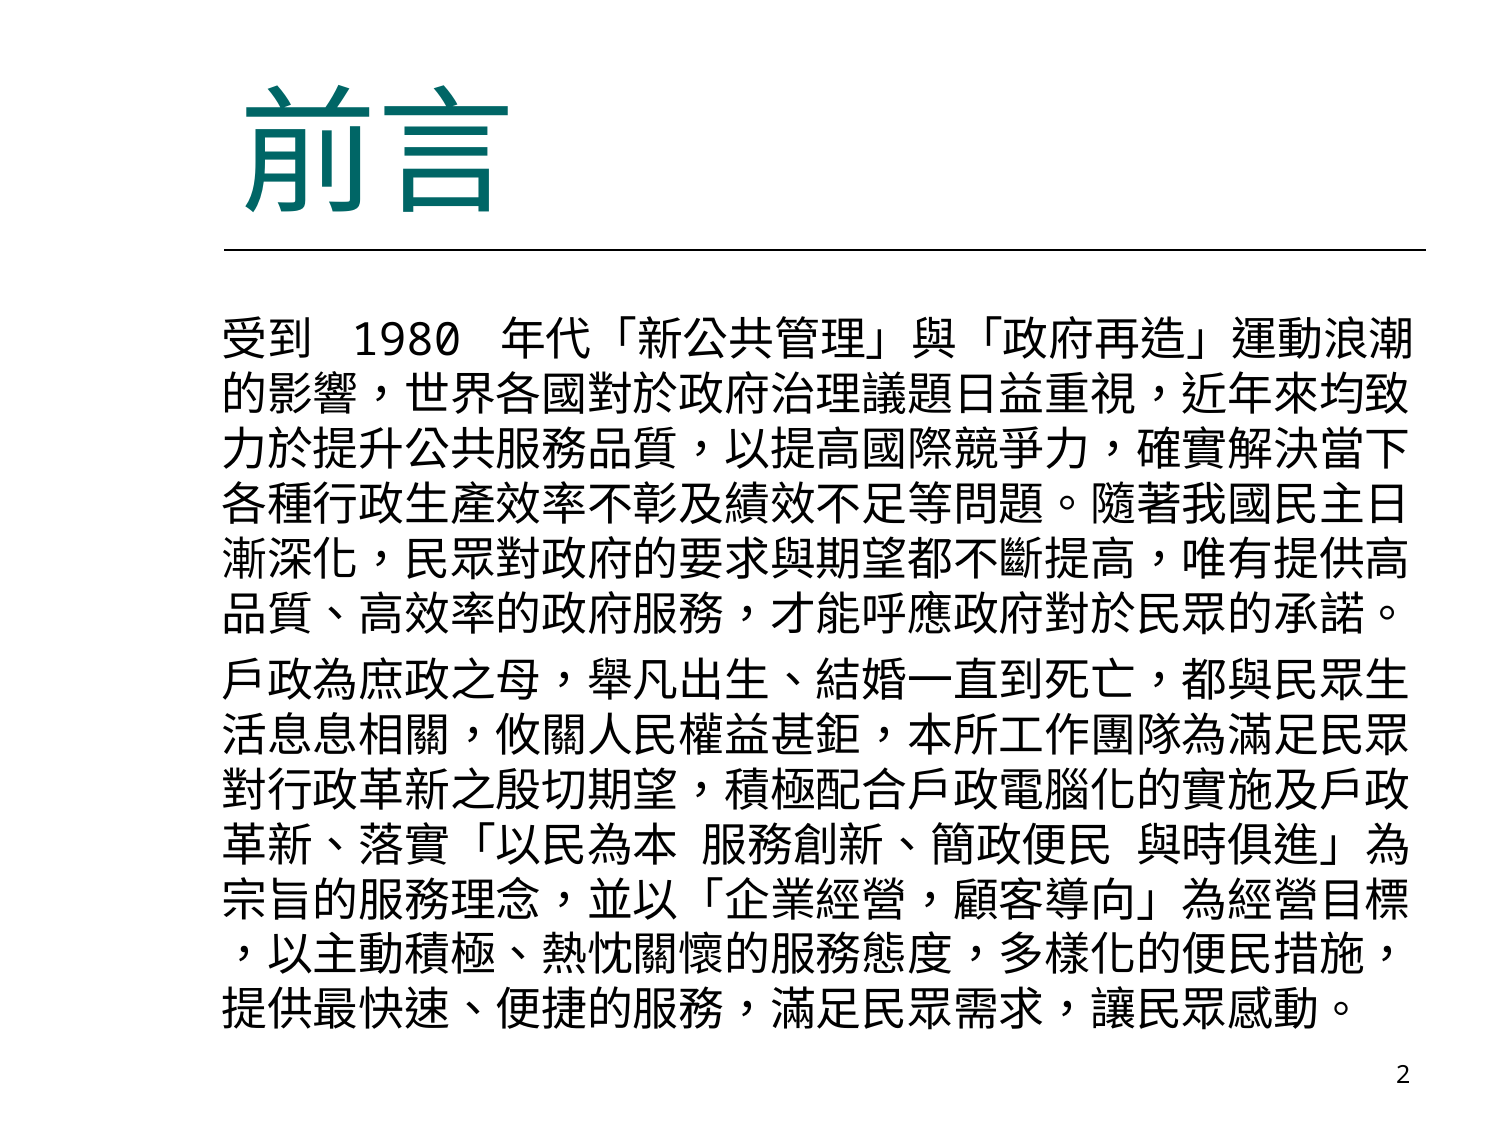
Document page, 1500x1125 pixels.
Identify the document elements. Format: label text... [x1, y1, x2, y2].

list 受到 1980 年代「新公共管理」與「政府再造」運動浪潮的影響，世界各國對於政府治理議題日益重視，近年來均致力於提升公共服務品質，以提高國際競爭力，確實解決當下各種行政生產效率不彰及績效不足等問題。隨著我國民主日漸深化，民眾對政府的要求與期望都不斷提高，唯有提供高品質、高效率的政府服務，才能呼應政府對於民眾的承諾。 戶政為庶政之母，舉凡出生、結婚一直到死亡，都與民眾生活息息相關，攸關人民權益甚鉅，本所工作團隊為滿足民眾對行政革新之殷切期望，積極配合戶政電腦化的實施及戶政革新、落實「以民為本 服務創新、簡政便民 與時俱進」為宗旨的服務理念，並以「企業經營，顧客導向」為經營目標，以主動積極、熱忱關懷的服務態度，多樣化的便民措施，提供最快速、便捷的服務，滿足民眾需求，讓民眾感動。 [206, 302, 1441, 1071]
title 前言 [224, 49, 1425, 237]
text_box <編號> [1074, 1071, 1426, 1101]
